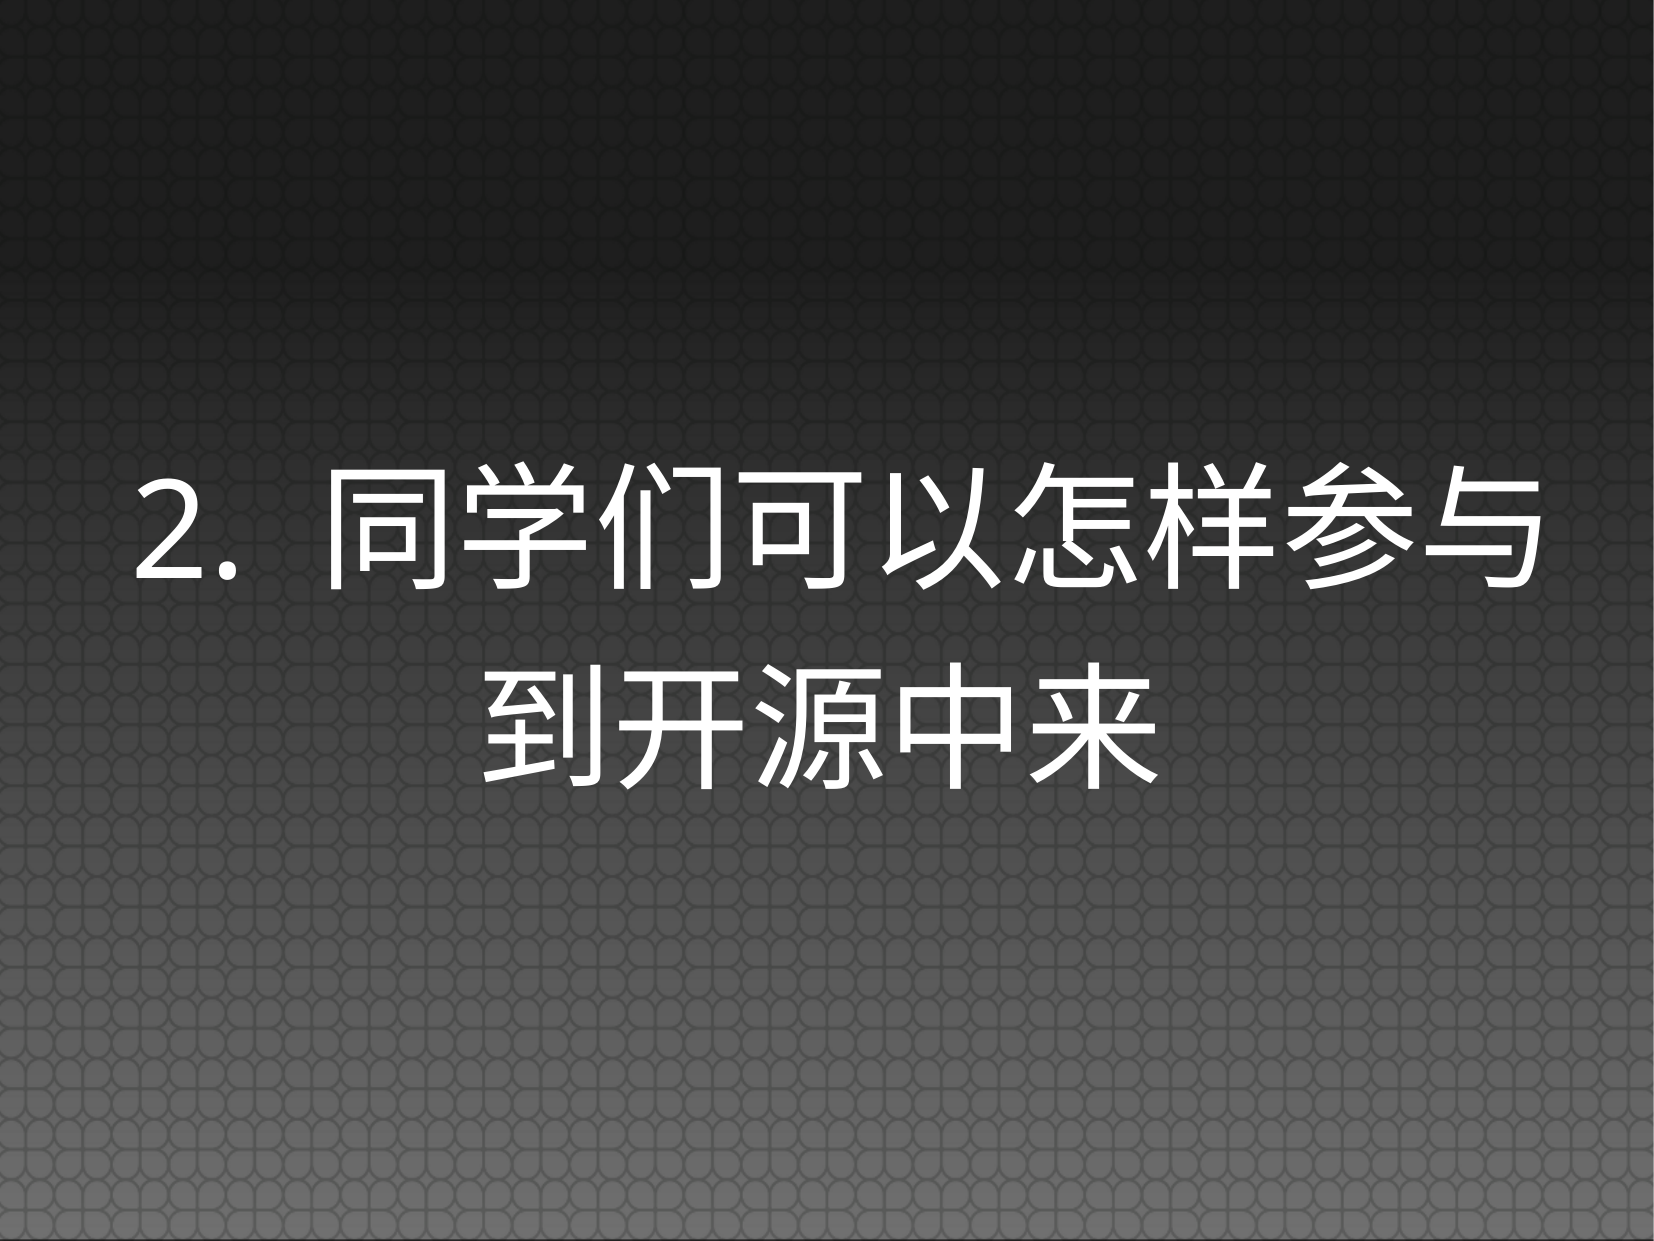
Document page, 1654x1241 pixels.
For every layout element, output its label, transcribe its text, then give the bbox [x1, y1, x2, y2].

picture [0, 0, 1654, 1241]
title 2. 同学们可以怎样参与到开源中来 [75, 415, 1564, 823]
